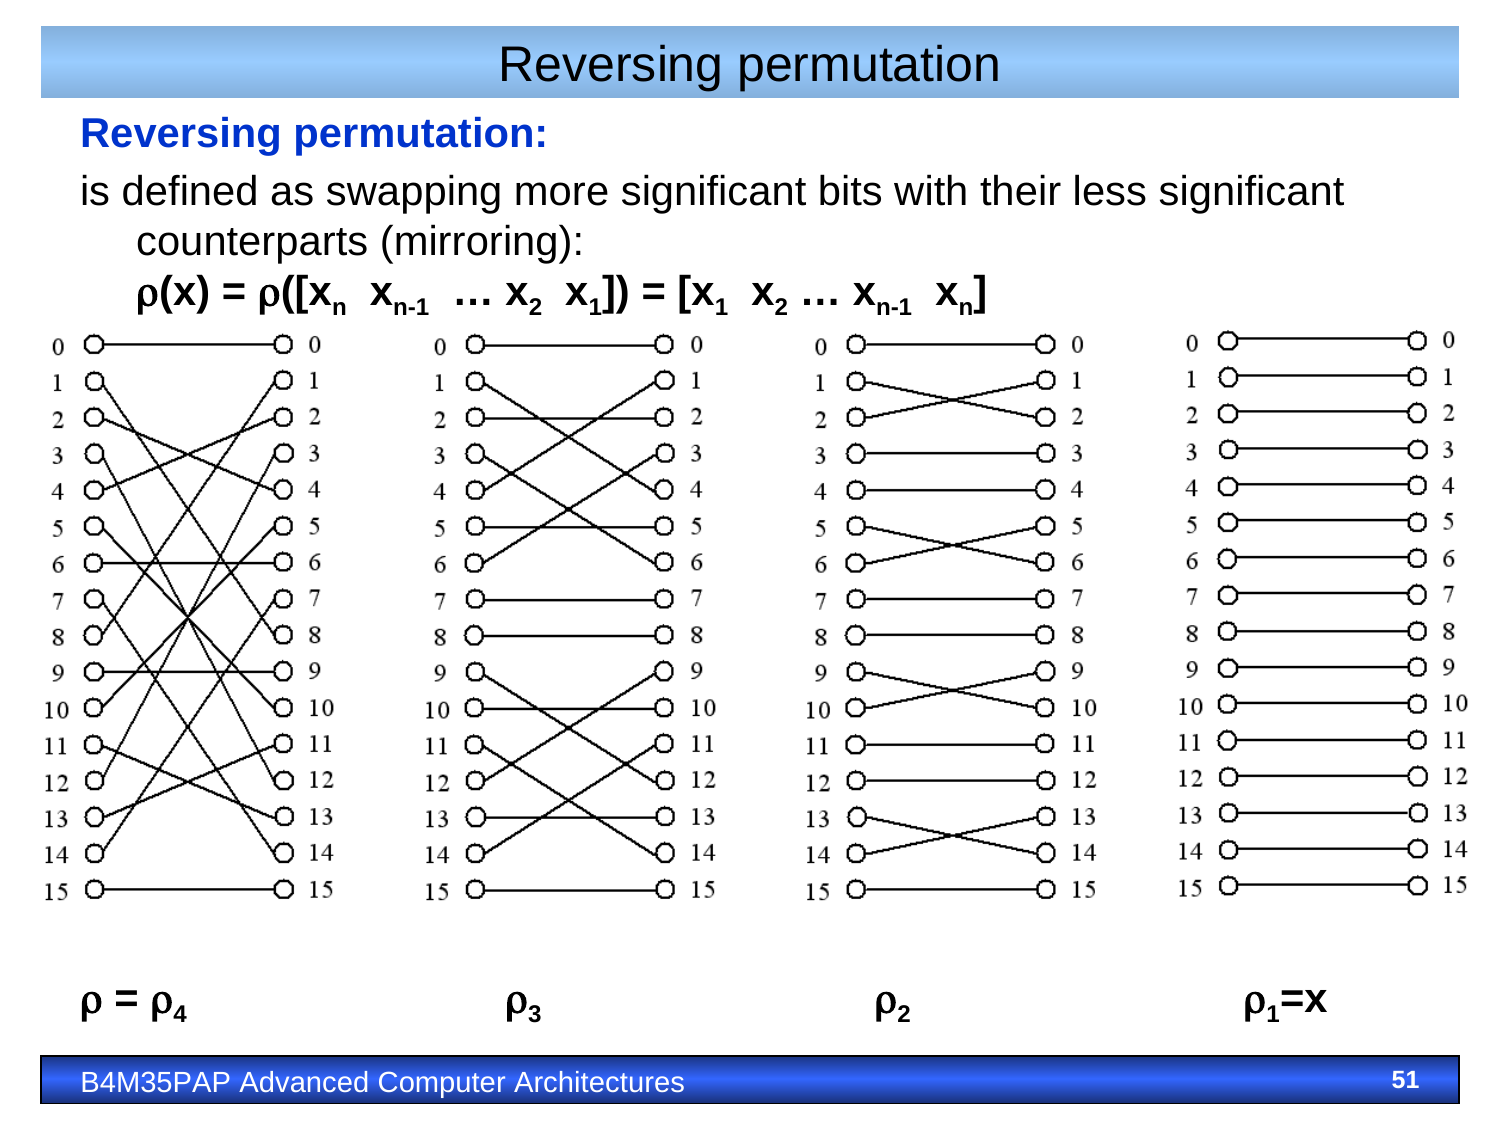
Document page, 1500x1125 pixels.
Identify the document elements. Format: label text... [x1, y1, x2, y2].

list Reversing permutation: is defined as swapping more significant bits with their less significant counterparts (mirroring): (x) = ([xn xn-1 … x2 x1]) = [x1 x2 … xn-1 xn]  = 4 3 2 1=x [64, 97, 1500, 1000]
title Reversing permutation [41, 26, 1459, 98]
chart [41, 323, 1471, 905]
